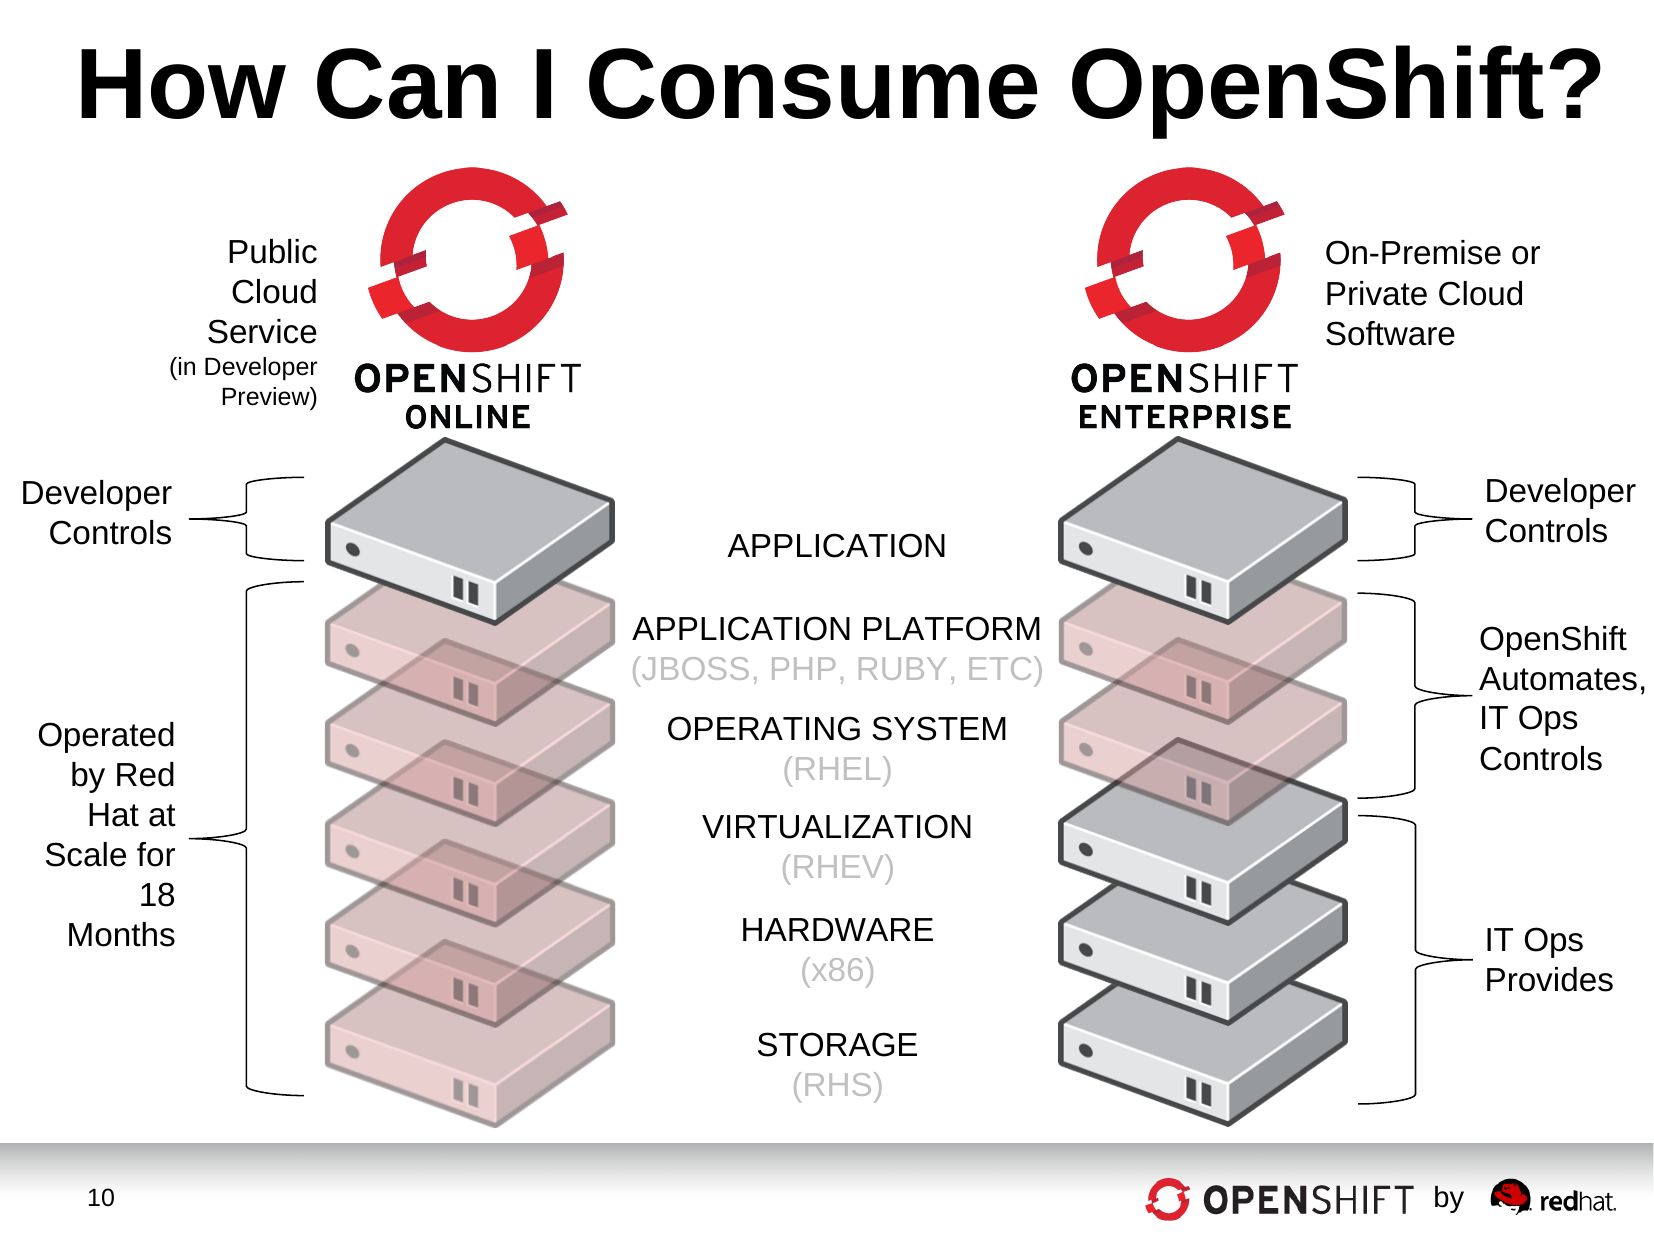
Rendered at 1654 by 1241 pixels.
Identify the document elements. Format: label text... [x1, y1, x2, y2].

text_box Operated by Red Hat at Scale for 18 Months [6, 741, 191, 922]
text_box APPLICATION [615, 515, 1058, 569]
text_box Developer Controls [1469, 417, 1654, 597]
title How Can I Consume OpenShift? [75, 0, 1654, 180]
text_box Developer Controls [3, 419, 188, 599]
text_box VIRTUALIZATION (RHEV) [616, 802, 1058, 901]
text_box APPLICATION PLATFORM (JBOSS, PHP, RUBY, ETC) [616, 588, 1058, 703]
picture [324, 437, 616, 1129]
picture [0, 1143, 1654, 1241]
text_box HARDWARE (x86) [616, 902, 1058, 991]
picture [1071, 167, 1298, 435]
text_box OPERATING SYSTEM (RHEL) [616, 703, 1058, 802]
text_box On-Premise or Private Cloud Software [1310, 200, 1578, 380]
picture [1058, 436, 1348, 1127]
text_box Public Cloud Service (in Developer Preview) [148, 228, 333, 409]
picture [354, 167, 581, 435]
text_box STORAGE (RHS) [616, 1017, 1058, 1106]
text_box IT Ops Provides [1469, 867, 1654, 1047]
text_box OpenShift Automates, IT Ops Controls [1464, 605, 1654, 785]
